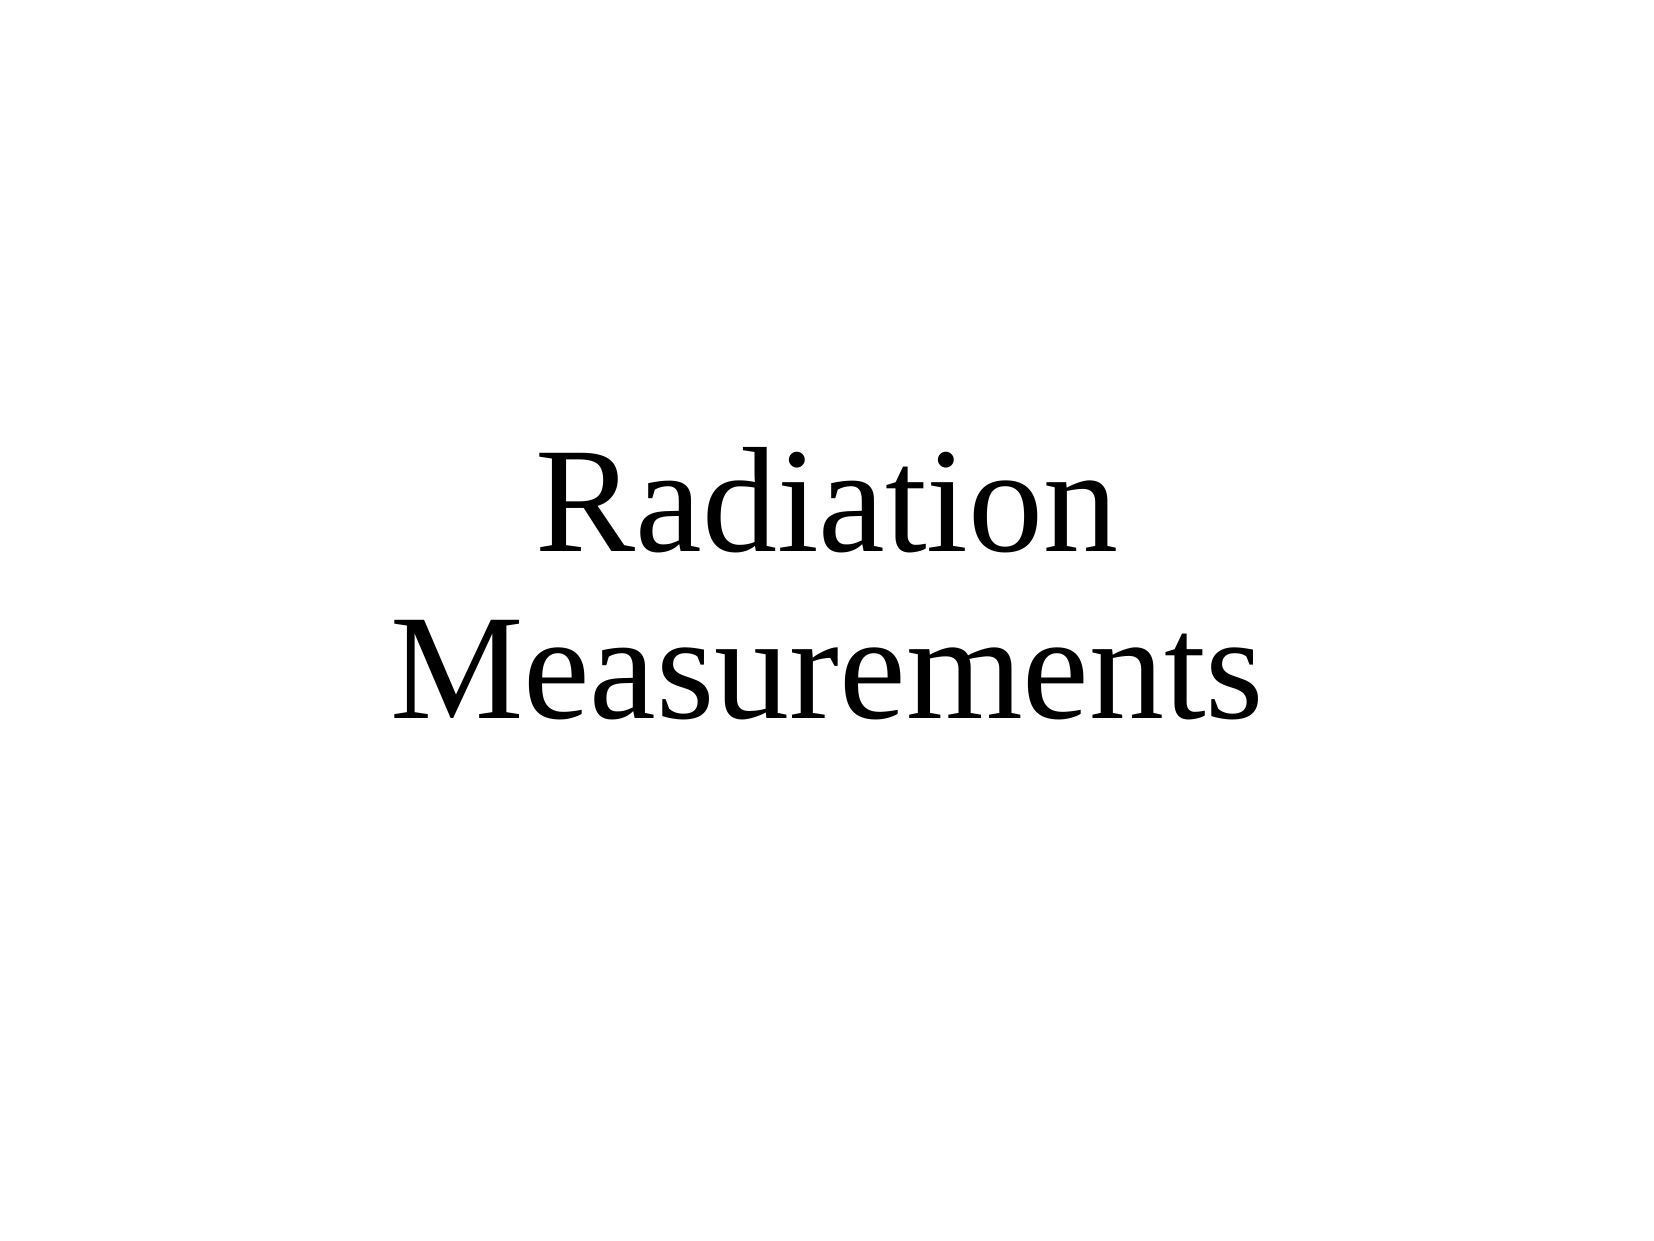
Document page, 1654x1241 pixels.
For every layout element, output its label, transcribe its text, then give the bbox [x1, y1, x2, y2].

title Radiation Measurements [121, 418, 1534, 751]
